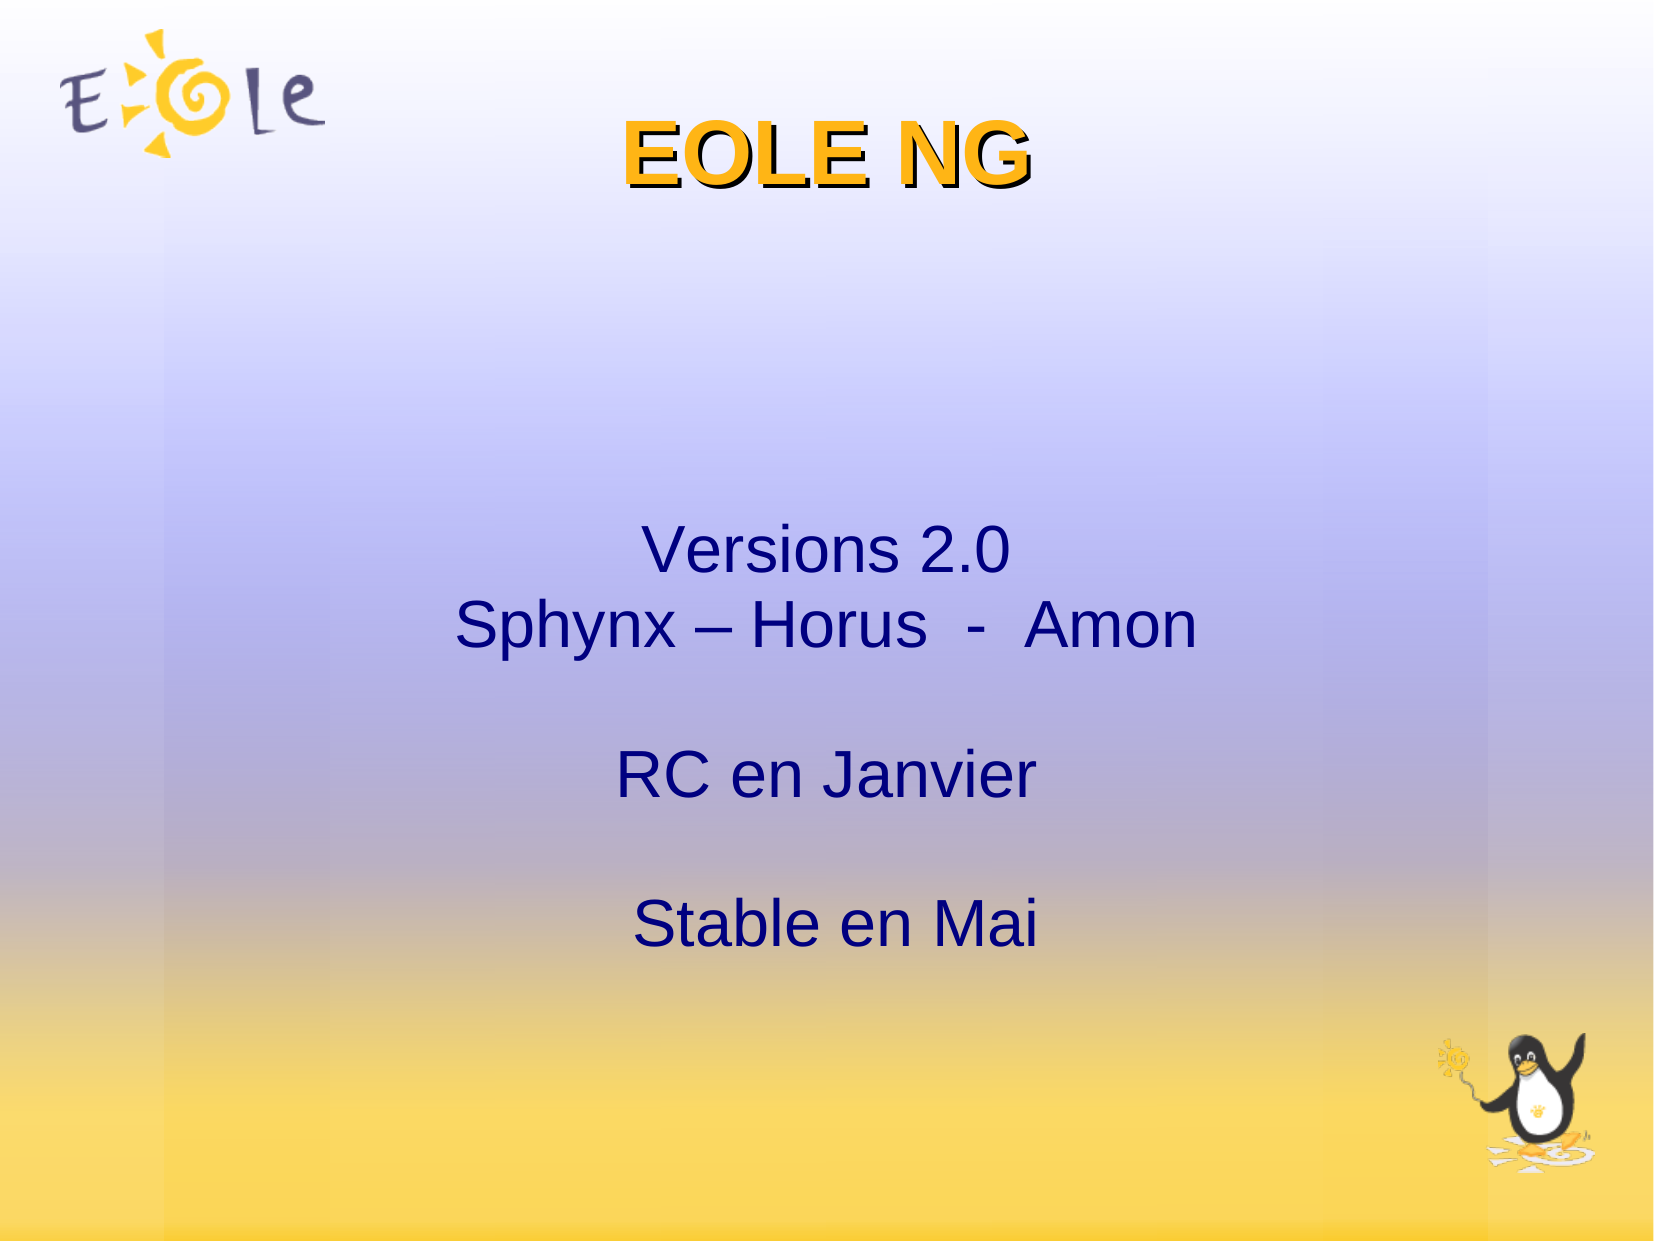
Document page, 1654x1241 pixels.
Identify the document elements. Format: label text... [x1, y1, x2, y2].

picture [0, 0, 1654, 1241]
subtitle Versions 2.0 Sphynx – Horus - Amon RC en Janvier Stable en Mai [82, 290, 1571, 1109]
title EOLE NG [82, 49, 1571, 257]
